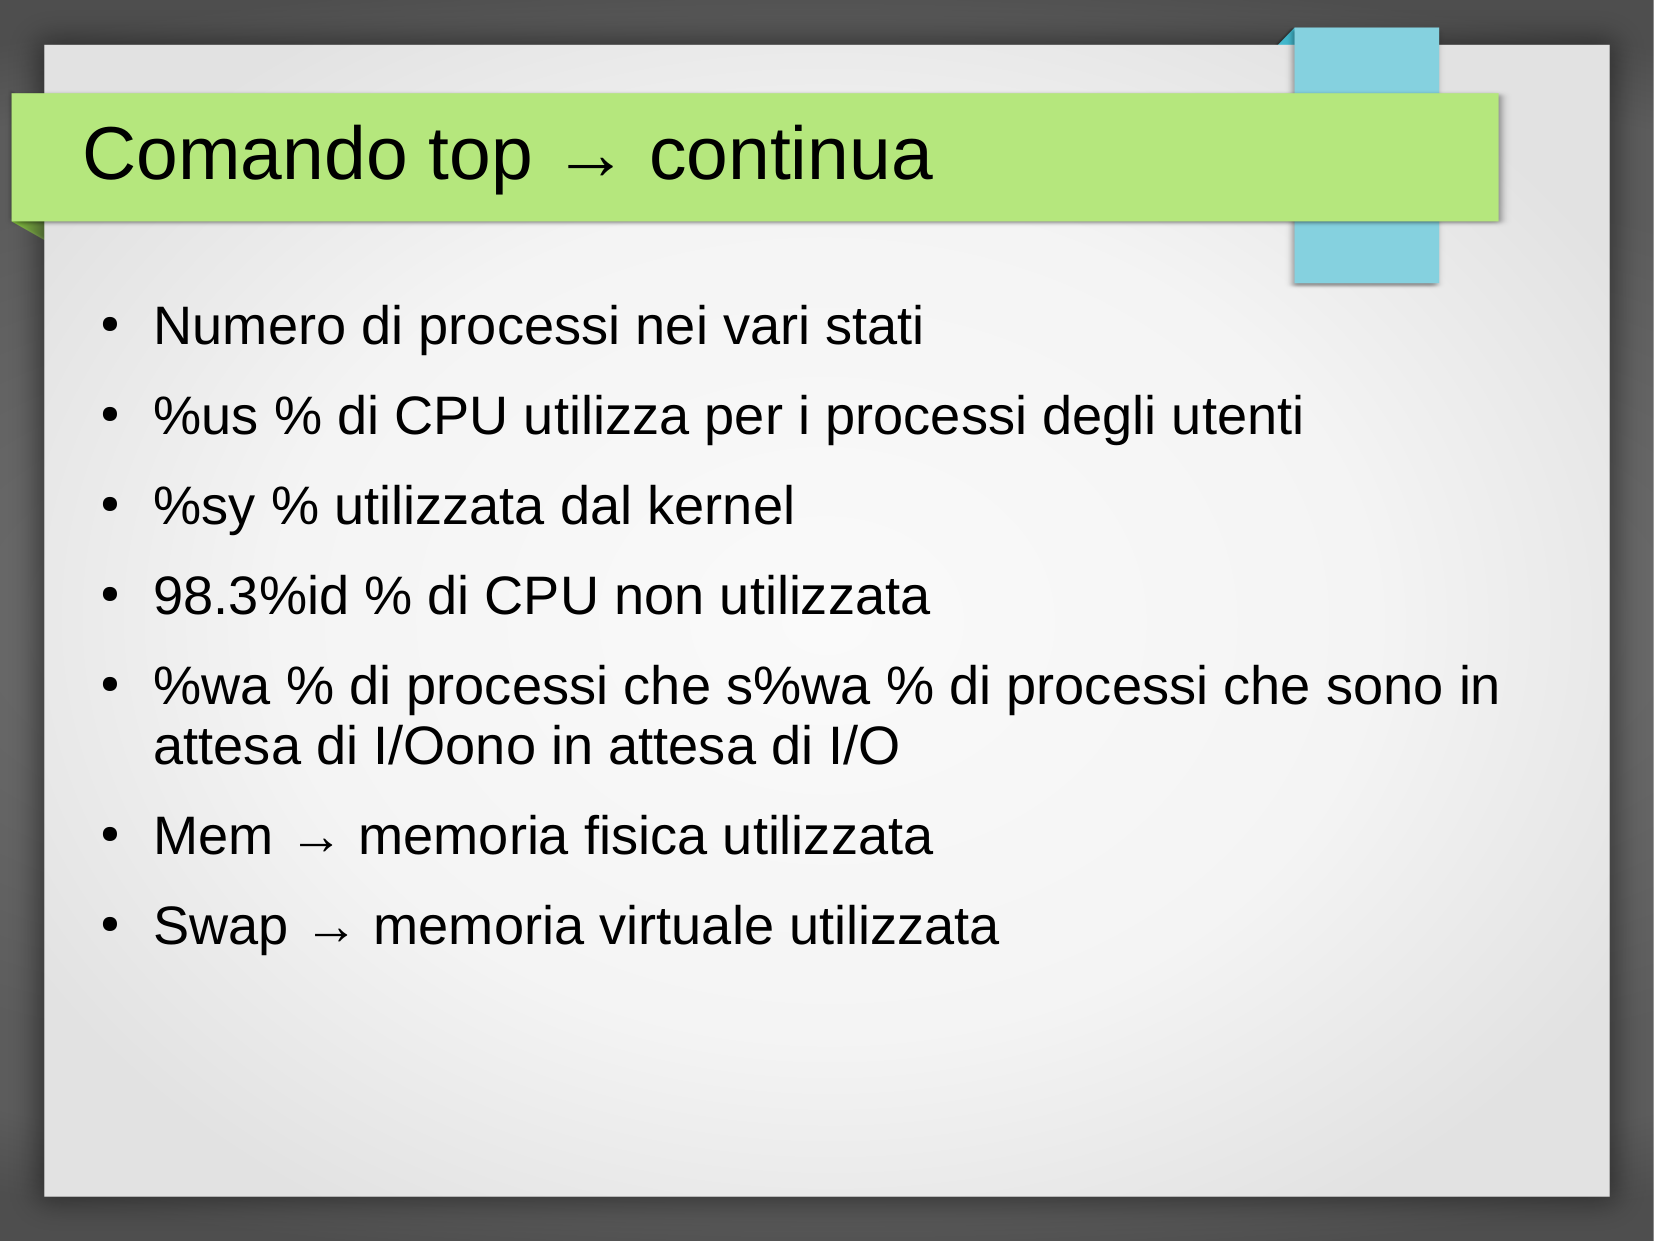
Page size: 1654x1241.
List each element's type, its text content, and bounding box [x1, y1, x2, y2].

list Numero di processi nei vari stati %us % di CPU utilizza per i processi degli utenti %sy % utilizzata dal kernel 98.3%id % di CPU non utilizzata %wa % di processi che s%wa % di processi che sono in attesa di I/Oono in attesa di I/O Mem → memoria fisica utilizzata Swap → memoria virtuale utilizzata [82, 295, 1571, 1015]
picture [0, 0, 1654, 1241]
title Comando top → continua [82, 94, 1264, 213]
